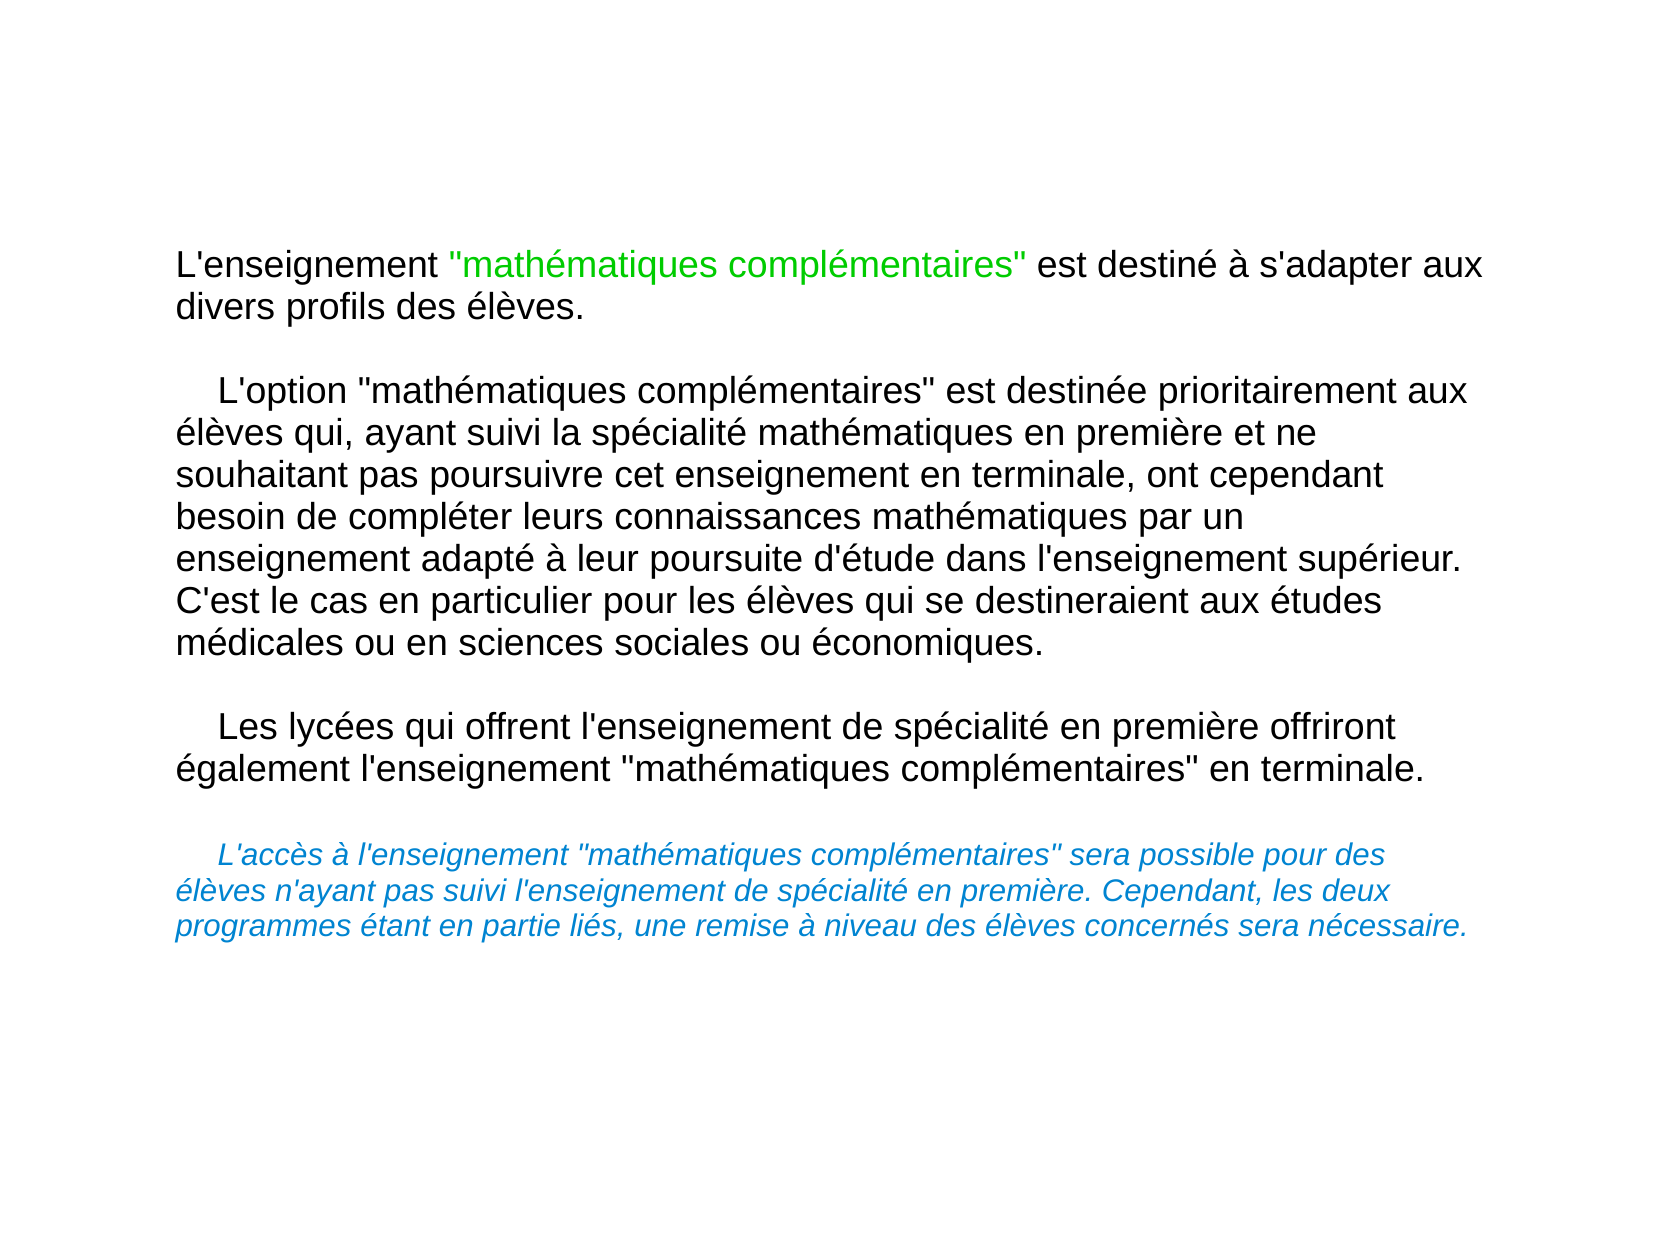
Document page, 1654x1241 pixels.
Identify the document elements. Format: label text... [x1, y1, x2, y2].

text_box L'enseignement "mathématiques complémentaires" est destiné à s'adapter aux divers profils des élèves. L'option "mathématiques complémentaires" est destinée prioritairement aux élèves qui, ayant suivi la spécialité mathématiques en première et ne souhaitant pas poursuivre cet enseignement en terminale, ont cependant besoin de compléter leurs connaissances mathématiques par un enseignement adapté à leur poursuite d'étude dans l'enseignement supérieur. C'est le cas en particulier pour les élèves qui se destineraient aux études médicales ou en sciences sociales ou économiques. Les lycées qui offrent l'enseignement de spécialité en première offriront également l'enseignement "mathématiques complémentaires" en terminale. L'accès à l'enseignement "mathématiques complémentaires" sera possible pour des élèves n'ayant pas suivi l'enseignement de spécialité en première. Cependant, les deux programmes étant en partie liés, une remise à niveau des élèves concernés sera nécessaire. [160, 236, 1501, 1123]
